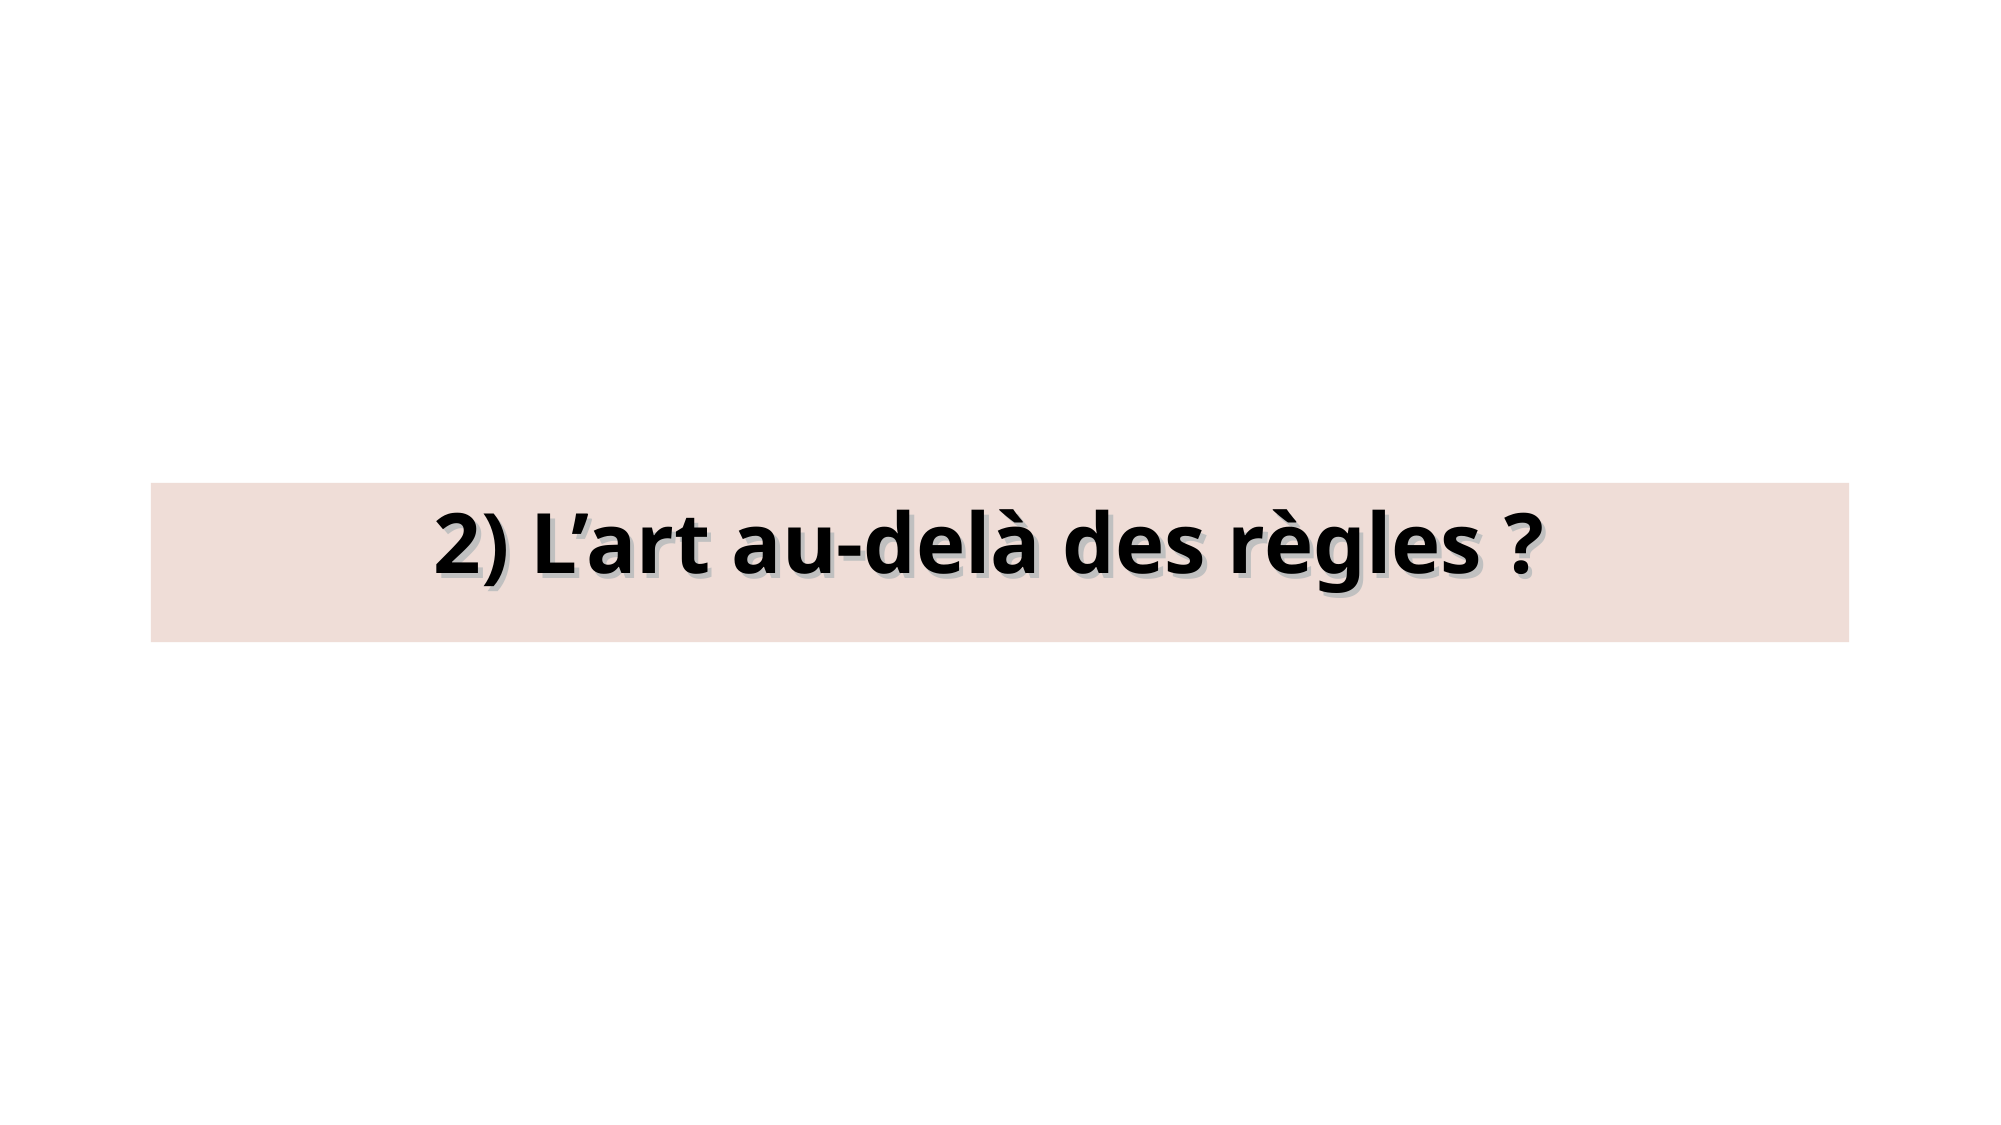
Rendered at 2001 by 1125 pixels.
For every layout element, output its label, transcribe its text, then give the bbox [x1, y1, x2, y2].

text_box 2) L’art au-delà des règles ? [150, 482, 1850, 643]
